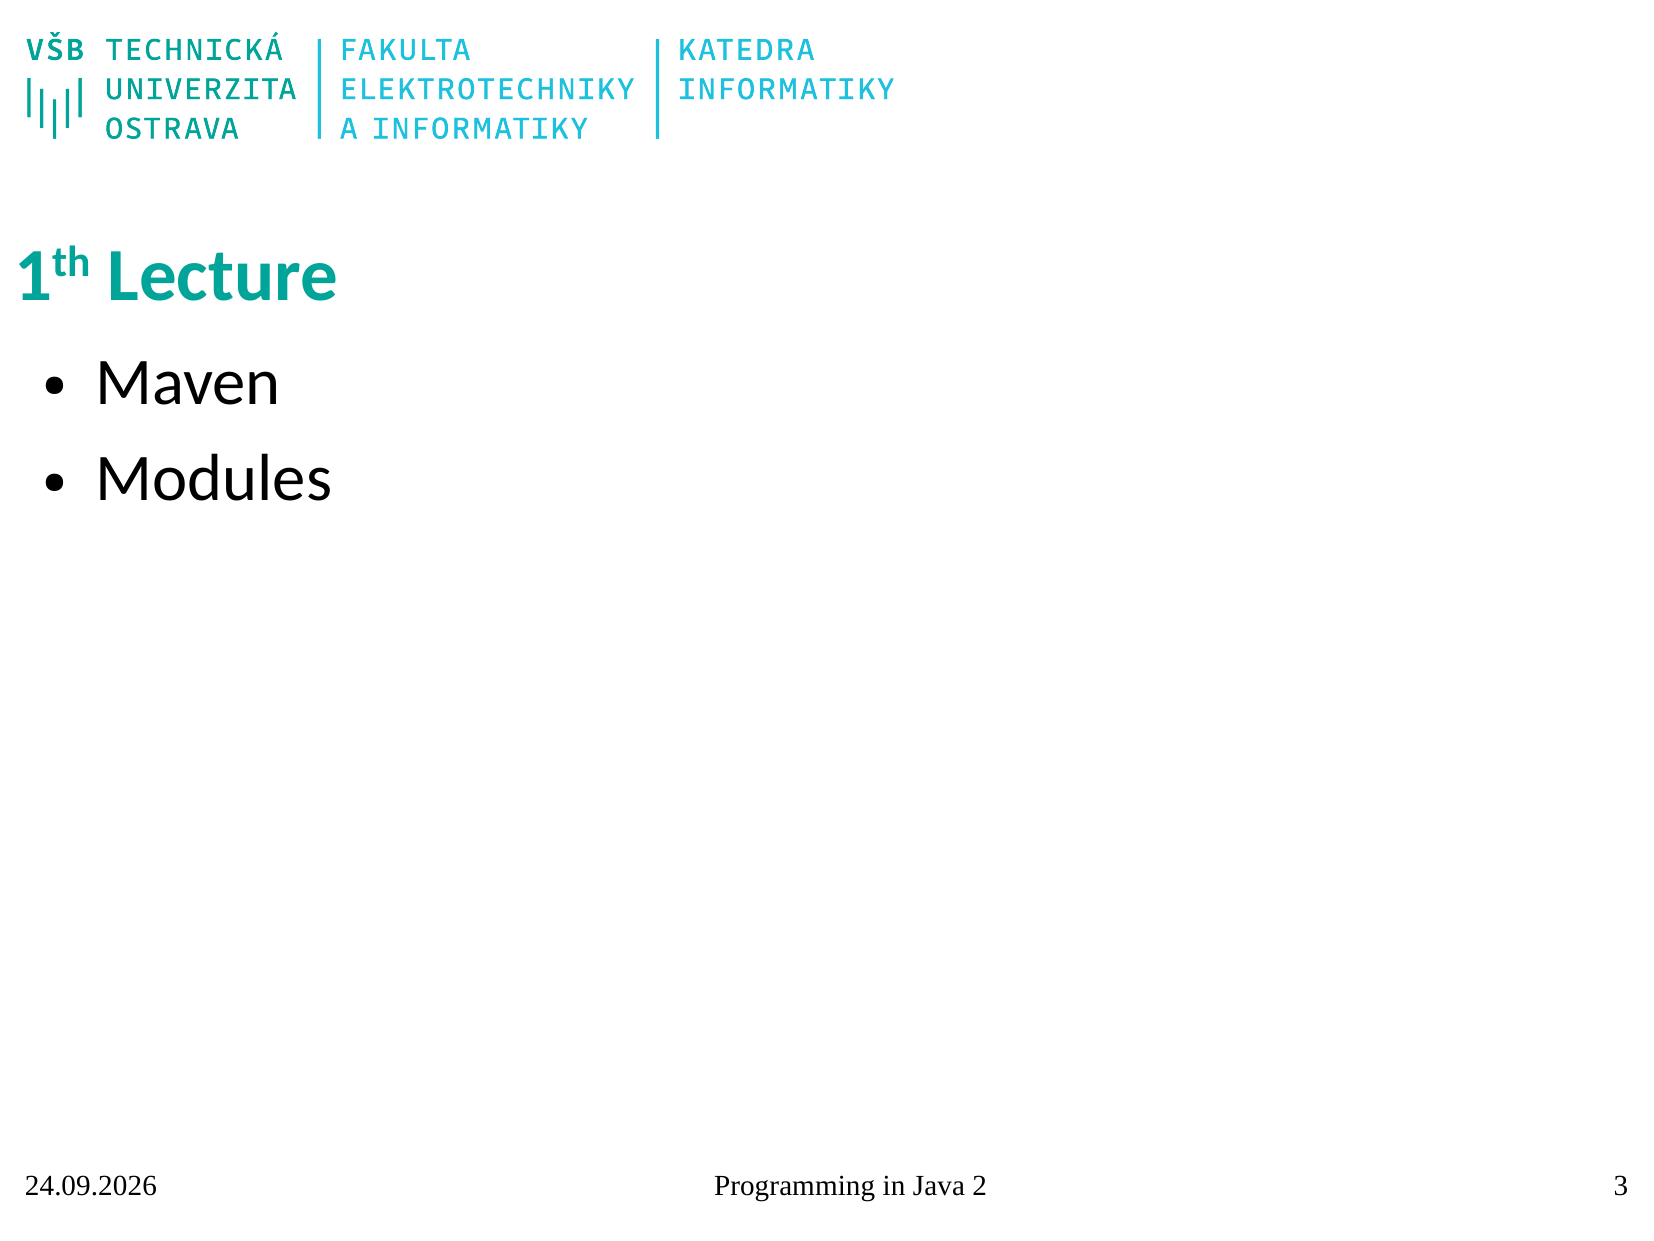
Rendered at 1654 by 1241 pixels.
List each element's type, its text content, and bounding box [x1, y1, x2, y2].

picture [26, 31, 894, 139]
title 1th Lecture [14, 165, 1619, 319]
list Maven Modules [24, 354, 1629, 1146]
